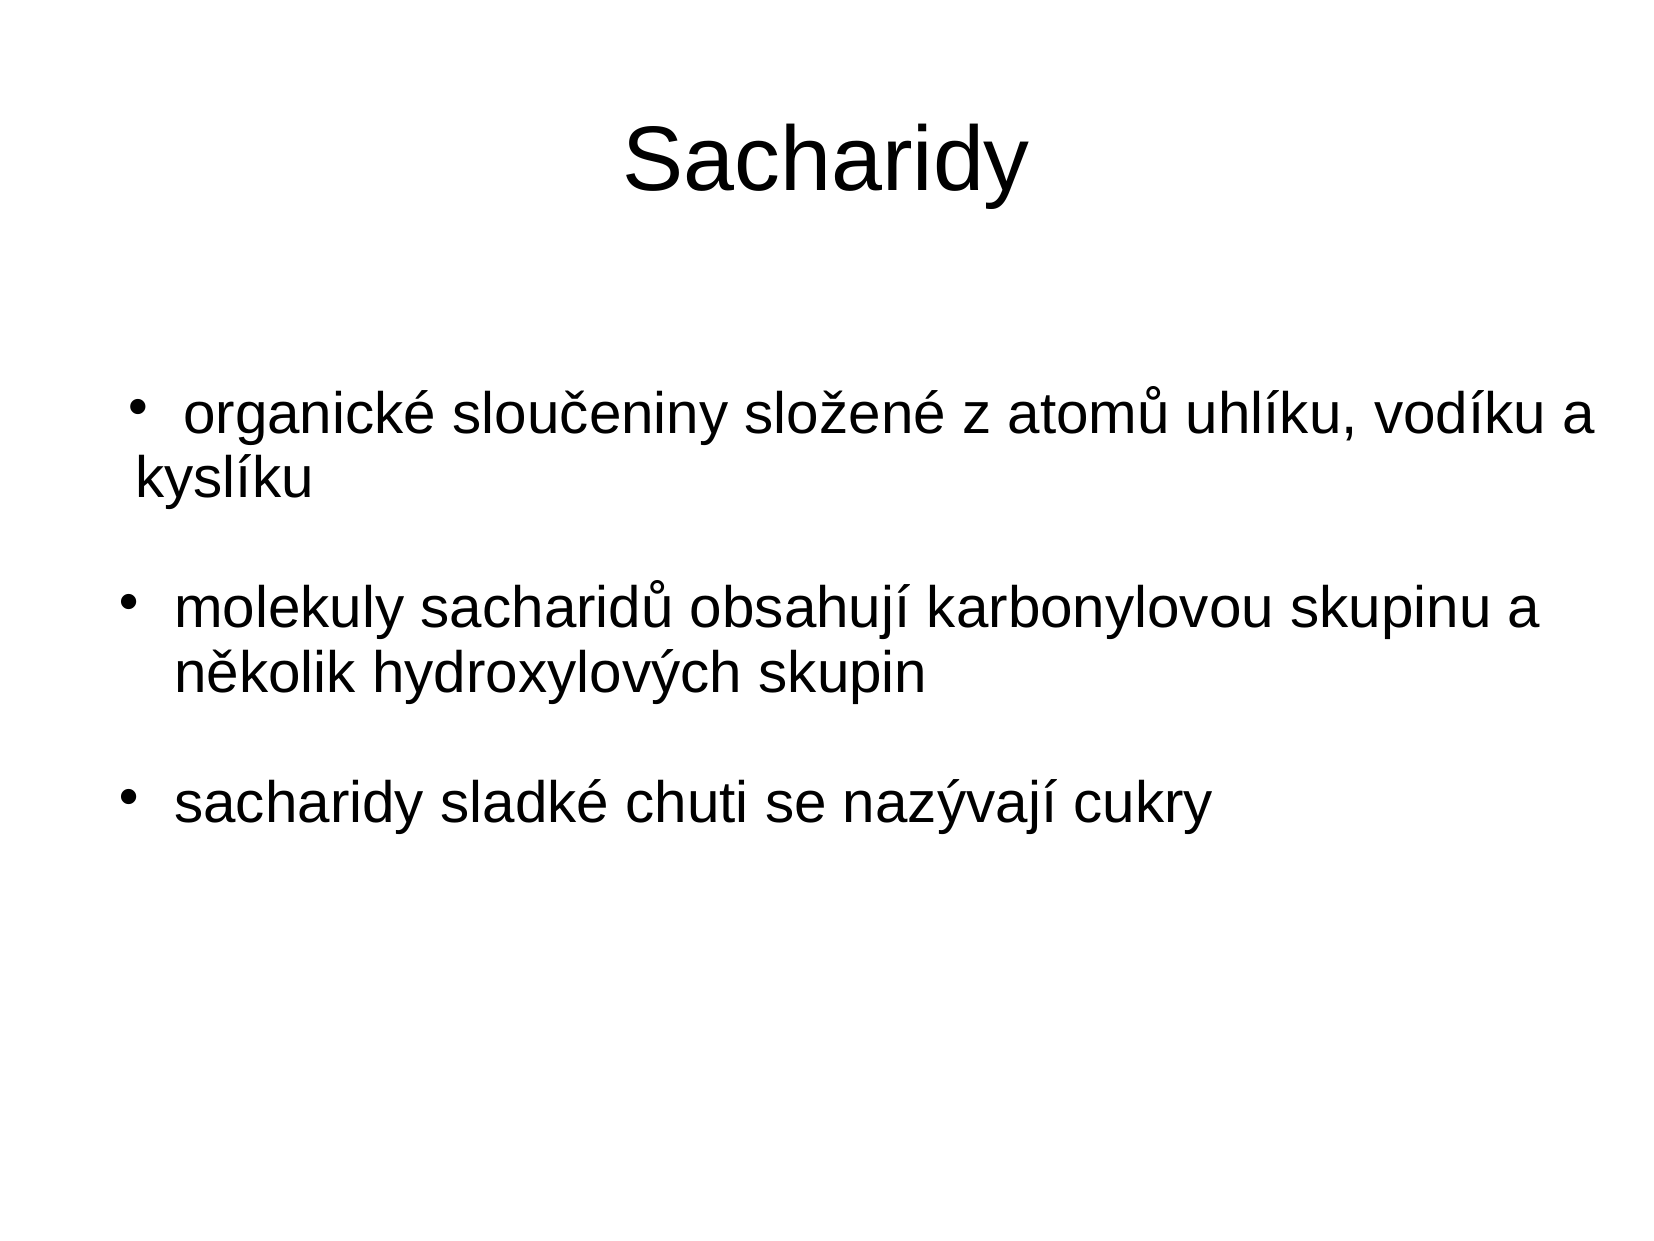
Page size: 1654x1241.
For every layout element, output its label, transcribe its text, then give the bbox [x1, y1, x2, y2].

title Sacharidy [82, 64, 1571, 257]
subtitle organické sloučeniny složené z atomů uhlíku, vodíku a kyslíku molekuly sacharidů obsahují karbonylovou skupinu a několik hydroxylových skupin sacharidy sladké chuti se nazývají cukry [118, 232, 1607, 1162]
